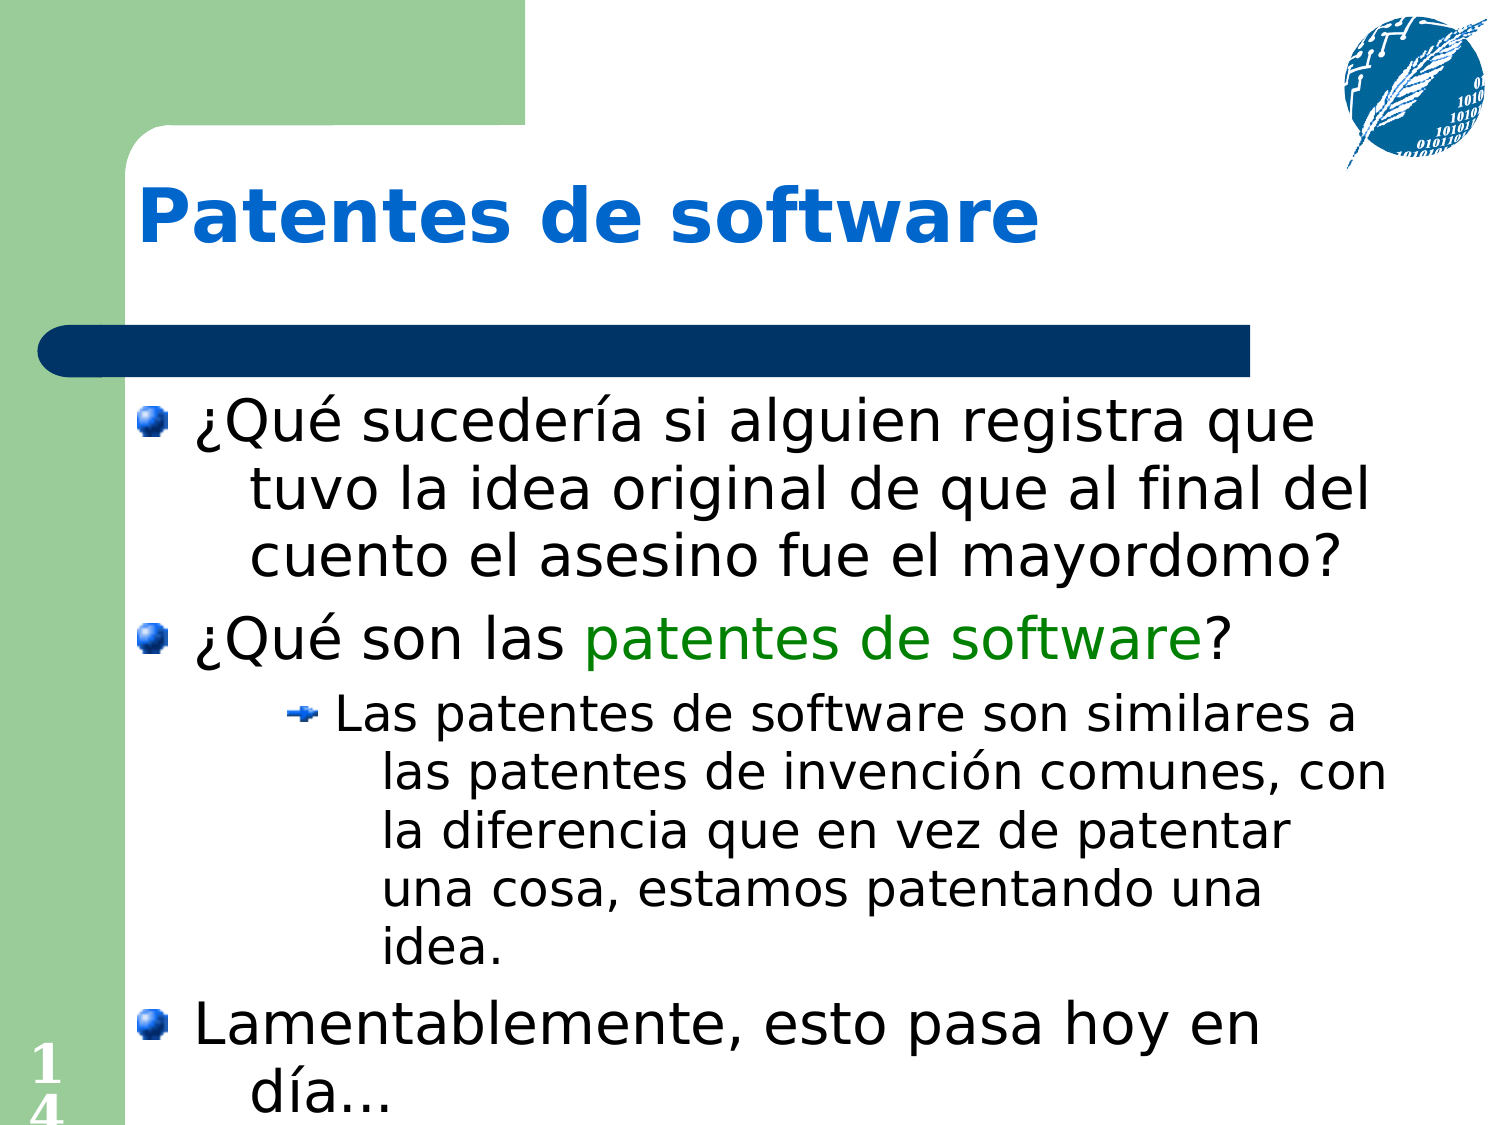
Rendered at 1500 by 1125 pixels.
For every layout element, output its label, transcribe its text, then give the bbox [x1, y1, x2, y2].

picture [1427, 138, 1431, 148]
list ¿Qué sucedería si alguien registra que tuvo la idea original de que al final del cuento el asesino fue el mayordomo? ¿Qué son las patentes de software? Las patentes de software son similares a las patentes de invención comunes, con la diferencia que en vez de patentar una cosa, estamos patentando una idea. Lamentablemente, esto pasa hoy en día... [137, 387, 1400, 1069]
picture [1433, 139, 1440, 147]
title Patentes de software [136, 136, 1414, 301]
picture [1416, 140, 1425, 149]
picture [1436, 127, 1450, 136]
picture [1341, 15, 1487, 172]
